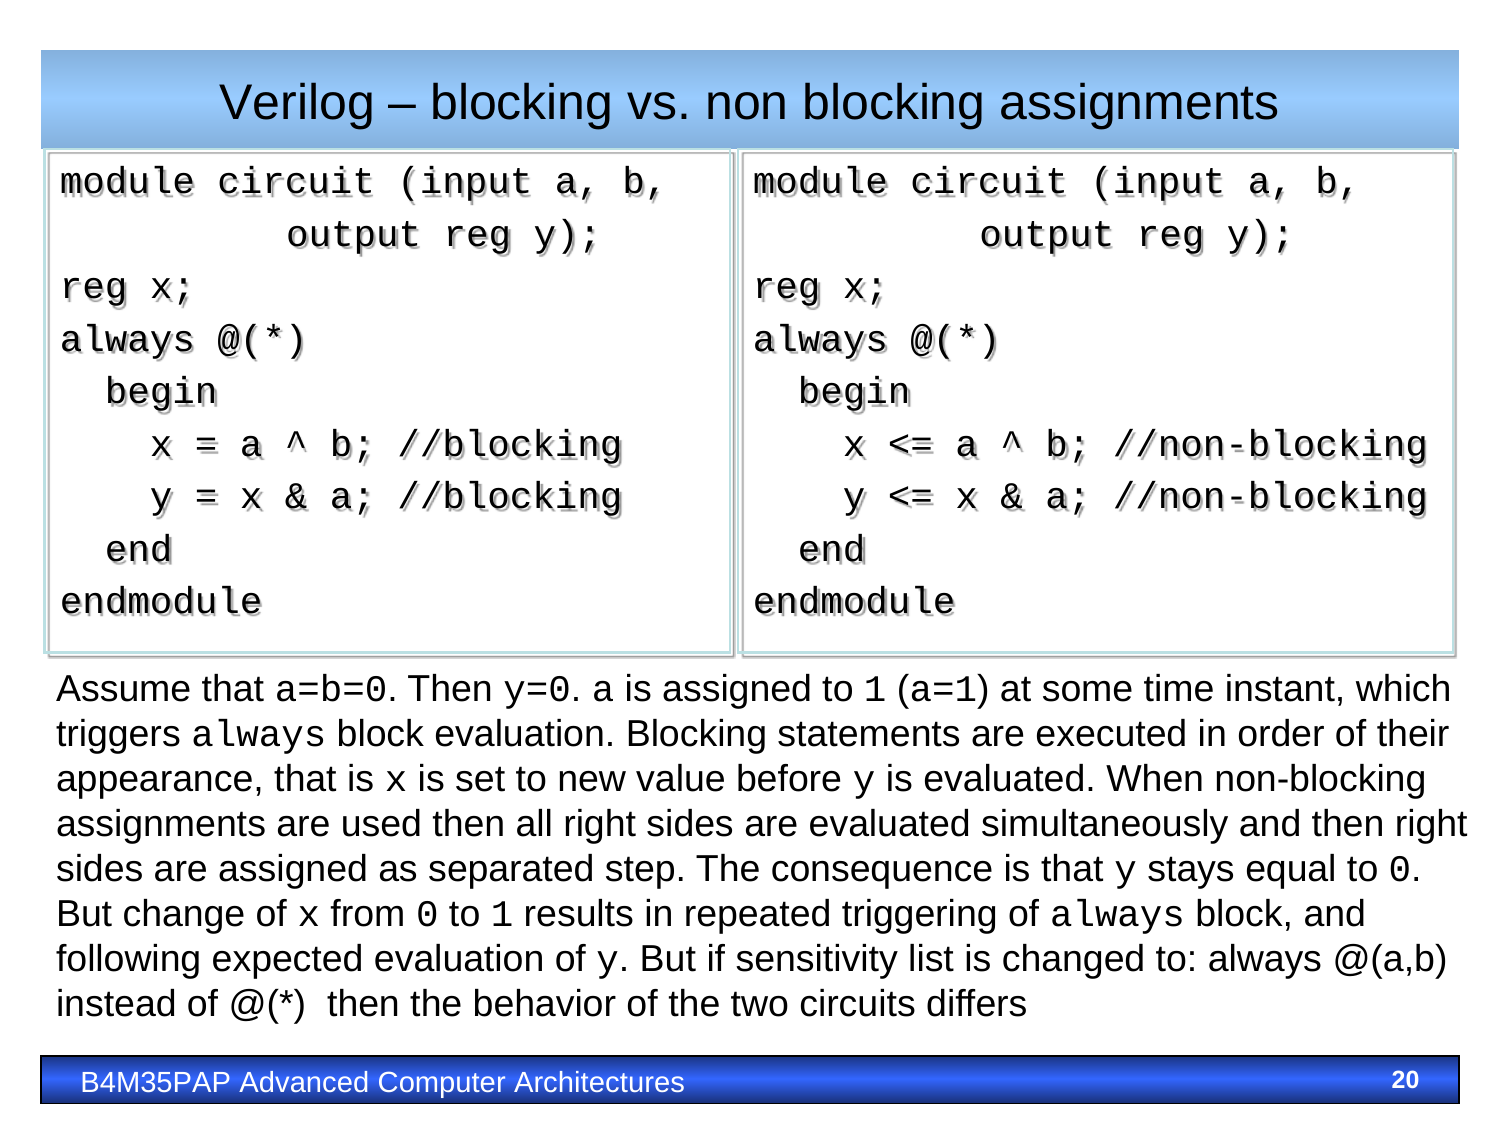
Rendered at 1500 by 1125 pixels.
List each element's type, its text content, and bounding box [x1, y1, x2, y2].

text_box module circuit (input a, b, output reg y); reg x; always @(*) begin x <= a ^ b; //non-blocking y <= x & a; //non-blocking end endmodule [737, 148, 1454, 653]
title Verilog – blocking vs. non blocking assignments [41, 50, 1459, 149]
list module circuit (input a, b, output reg y); reg x; always @(*) begin x = a ^ b; //blocking y = x & a; //blocking end endmodule [44, 148, 730, 653]
text_box Assume that a=b=0. Then y=0. a is assigned to 1 (a=1) at some time instant, which triggers always block evaluation. Blocking statements are executed in order of their appearance, that is x is set to new value before y is evaluated. When non-blocking assignments are used then all right sides are evaluated simultaneously and then right sides are assigned as separated step. The consequence is that y stays equal to 0. But change of x from 0 to 1 results in repeated triggering of always block, and following expected evaluation of y. But if sensitivity list is changed to: always @(a,b) instead of @(*) then the behavior of the two circuits differs [35, 656, 1500, 1047]
